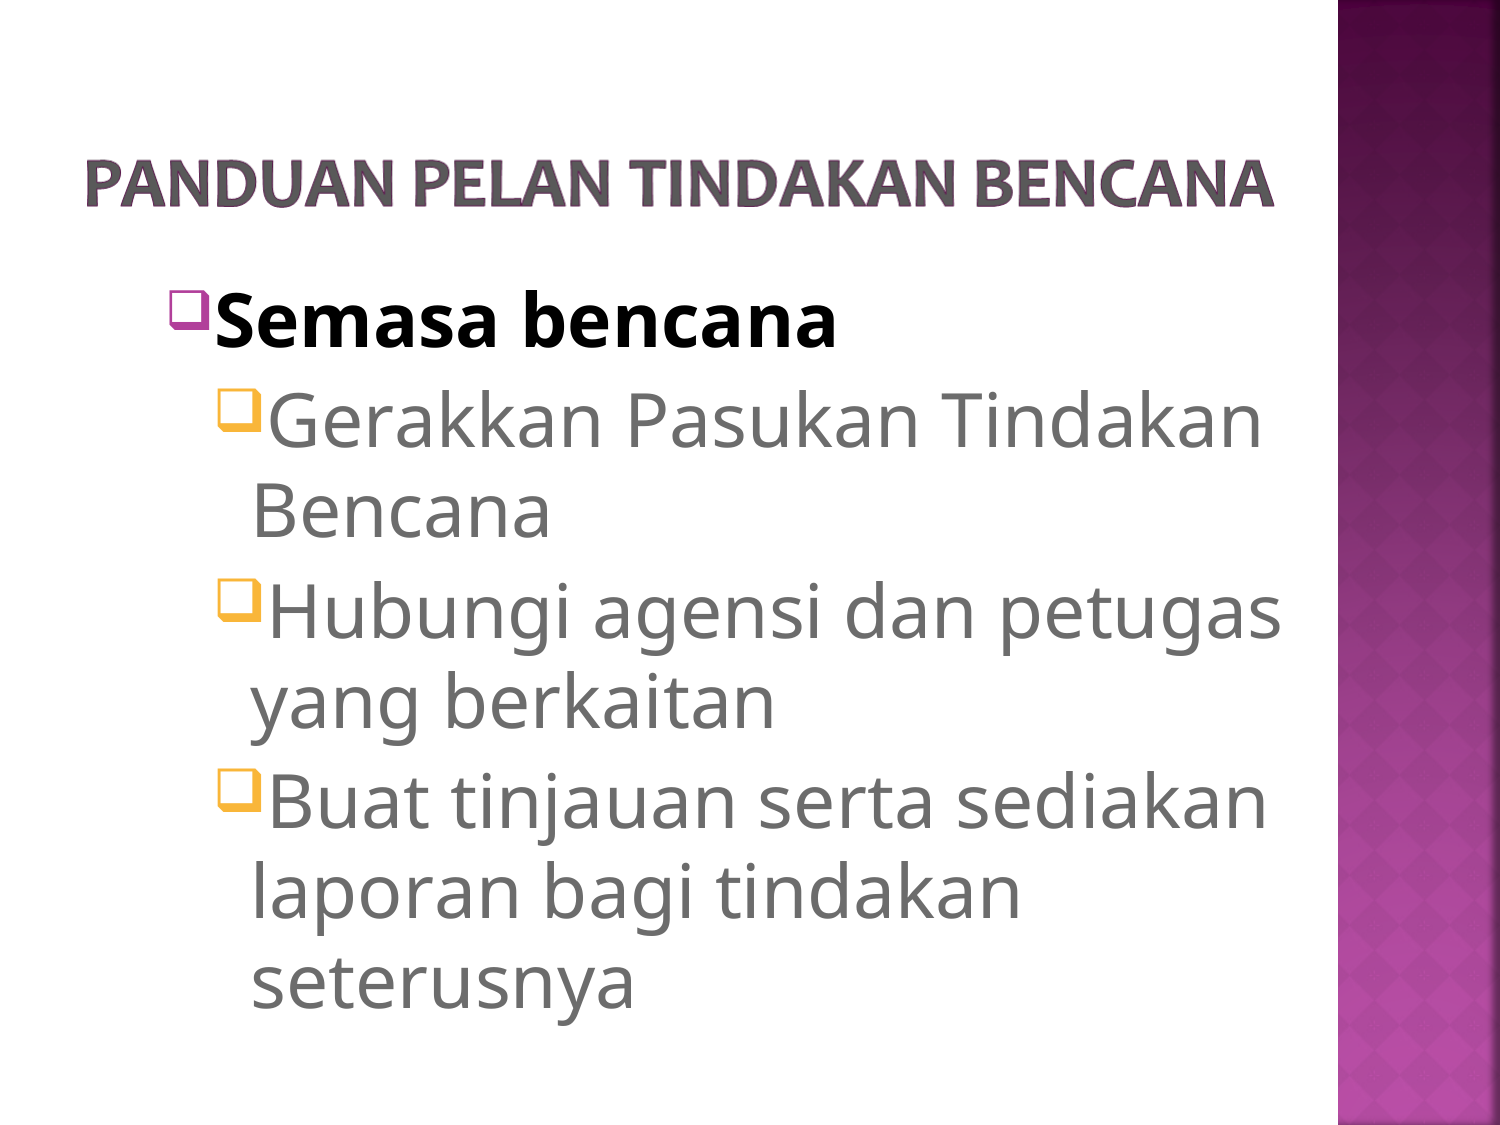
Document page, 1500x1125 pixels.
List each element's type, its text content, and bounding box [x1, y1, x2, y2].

picture [1338, 0, 1500, 1125]
picture [75, 37, 1326, 225]
list Semasa bencana Gerakkan Pasukan Tindakan Bencana Hubungi agensi dan petugas yang berkaitan Buat tinjauan serta sediakan laporan bagi tindakan seterusnya [150, 212, 1338, 955]
